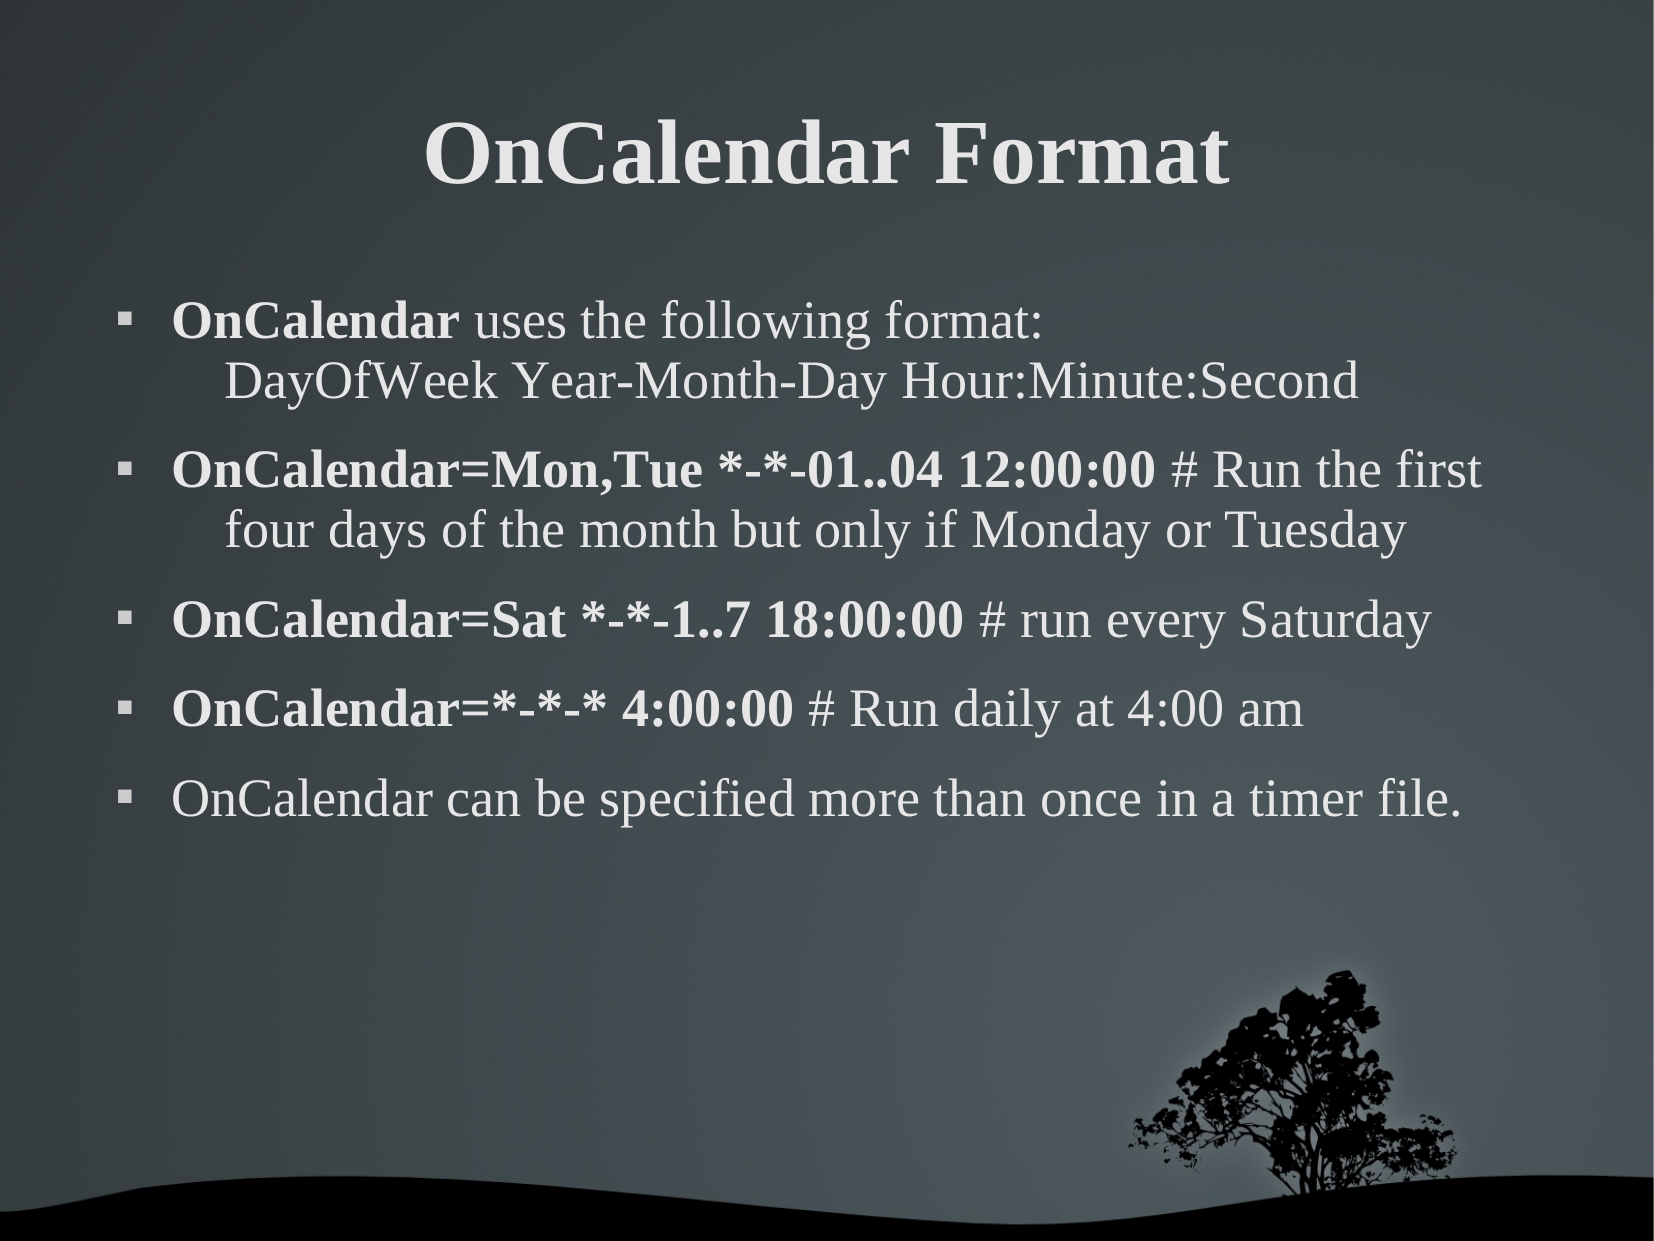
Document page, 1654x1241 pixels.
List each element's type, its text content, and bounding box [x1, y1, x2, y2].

list OnCalendar uses the following format: DayOfWeek Year-Month-Day Hour:Minute:Second OnCalendar=Mon,Tue *-*-01..04 12:00:00 # Run the first four days of the month but only if Monday or Tuesday OnCalendar=Sat *-*-1..7 18:00:00 # run every Saturday OnCalendar=*-*-* 4:00:00 # Run daily at 4:00 am OnCalendar can be specified more than once in a timer file. [82, 290, 1571, 1109]
picture [0, 0, 1654, 1241]
title OnCalendar Format [82, 49, 1571, 257]
